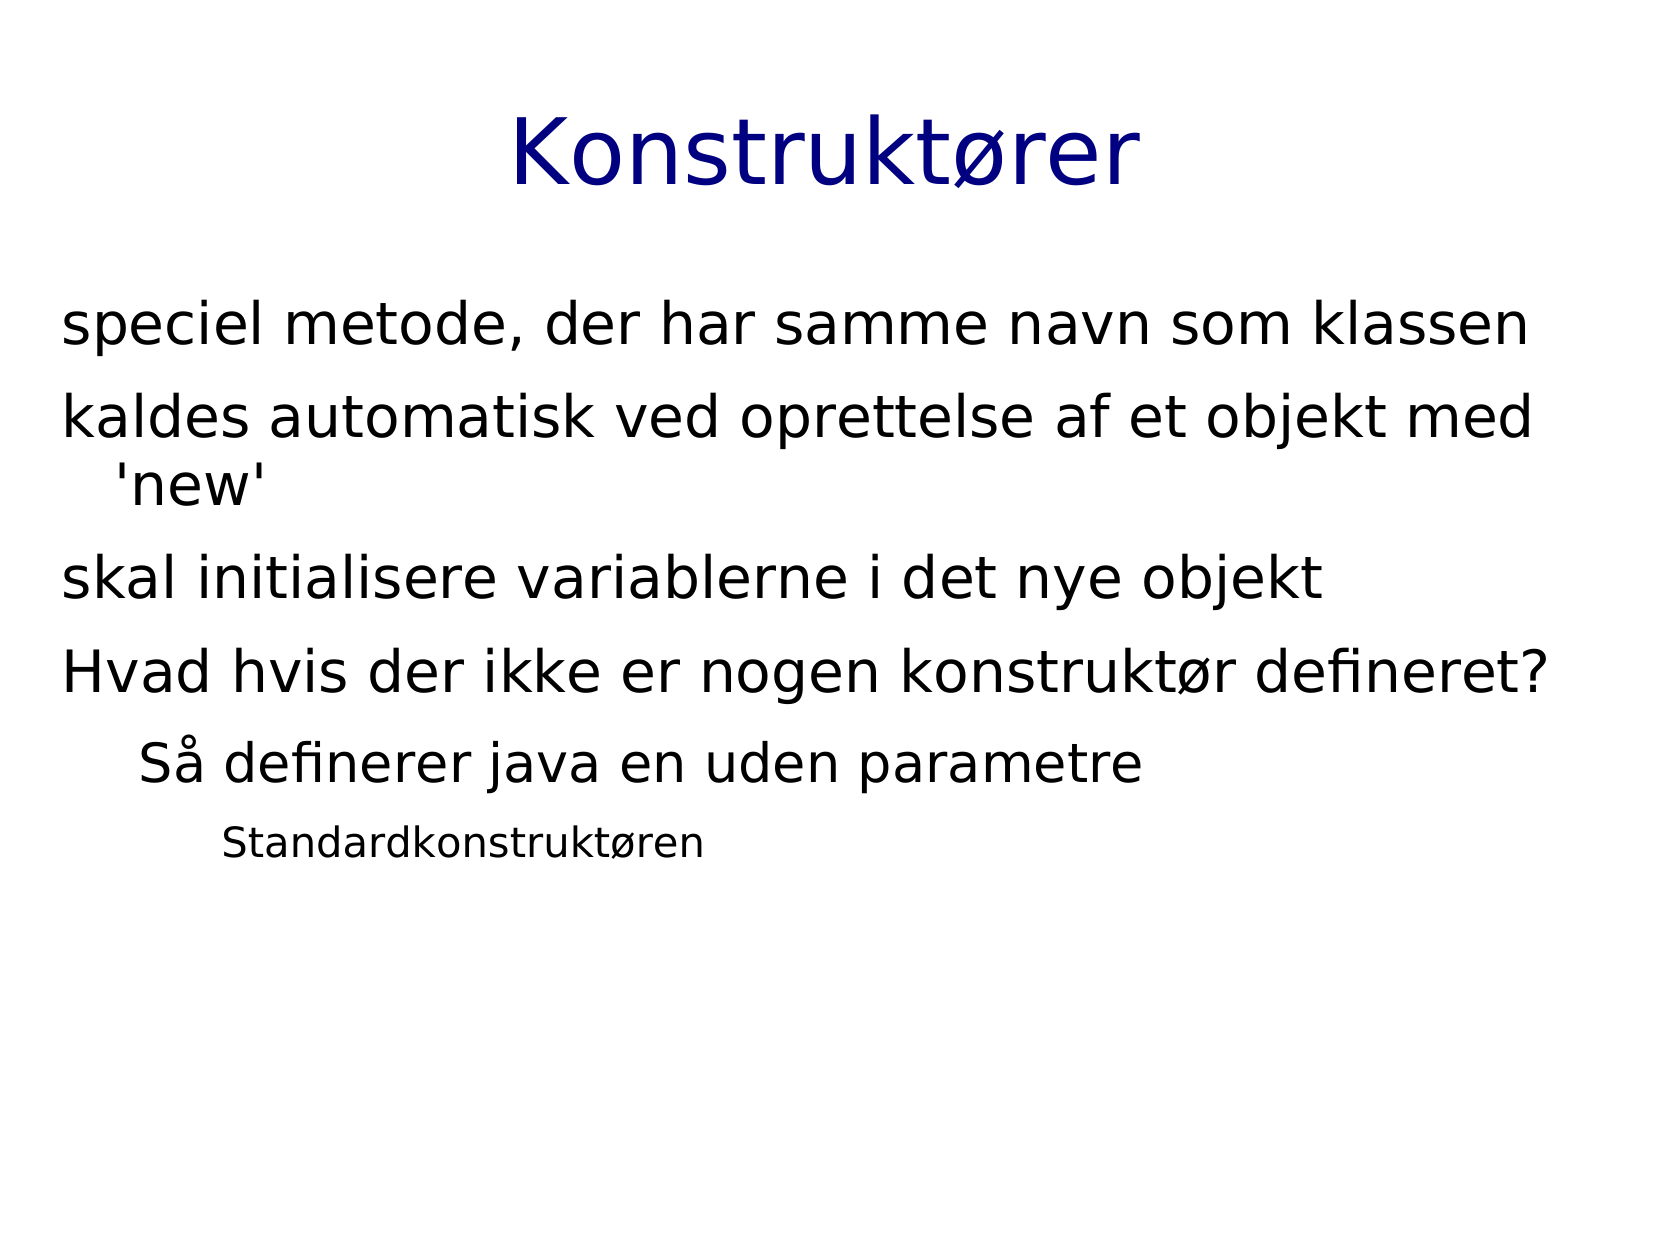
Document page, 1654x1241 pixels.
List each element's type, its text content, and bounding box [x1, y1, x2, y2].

list speciel metode, der har samme navn som klassen kaldes automatisk ved oprettelse af et objekt med 'new' skal initialisere variablerne i det nye objekt Hvad hvis der ikke er nogen konstruktør defineret? Så definerer java en uden parametre Standardkonstruktøren [44, 290, 1606, 1211]
title Konstruktører [30, 49, 1620, 257]
